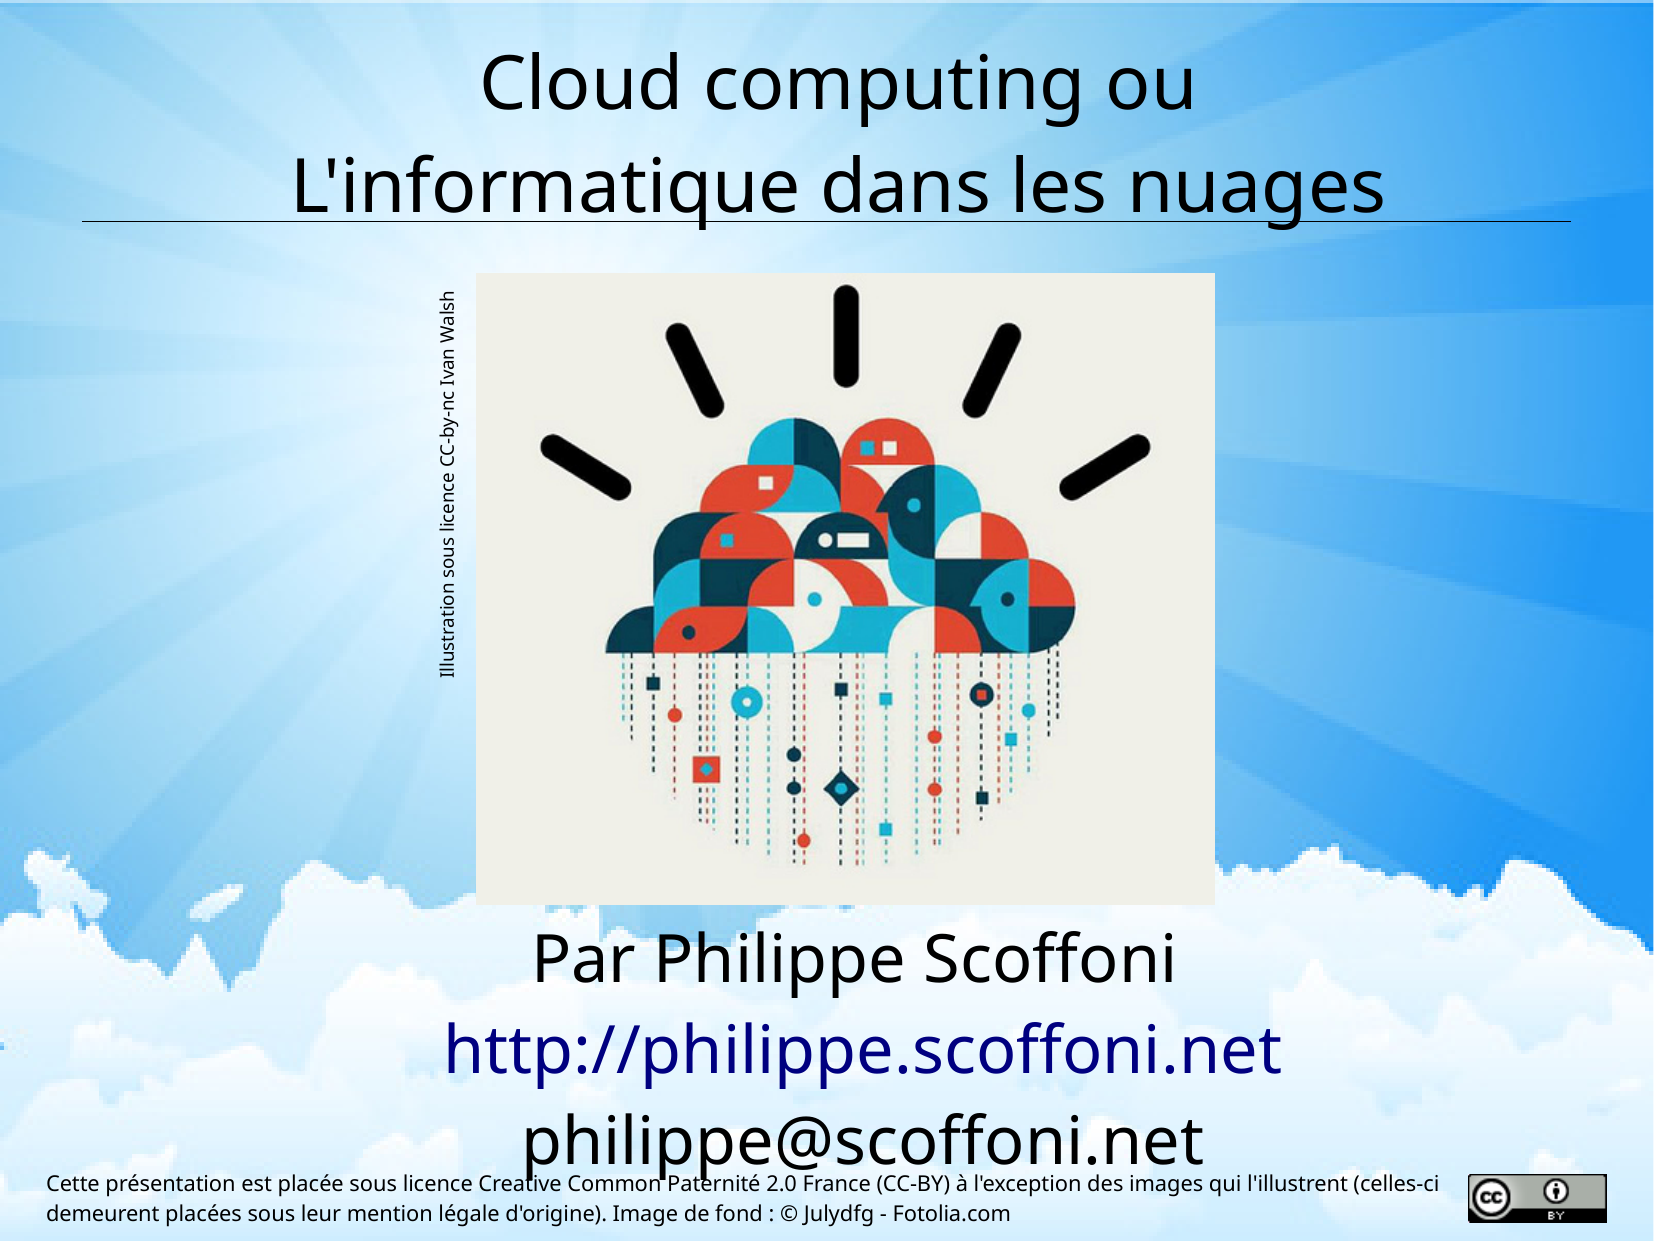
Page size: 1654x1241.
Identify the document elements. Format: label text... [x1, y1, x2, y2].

picture [0, 0, 1654, 1241]
text_box Par Philippe Scoffoni http://philippe.scoffoni.net philippe@scoffoni.net [428, 904, 1291, 1144]
text_box Cette présentation est placée sous licence Creative Common Paternité 2.0 France (CC-BY) à l'exception des images qui l'illustrent (celles-ci demeurent placées sous leur mention légale d'origine). Image de fond : © Julydfg - Fotolia.com [31, 1161, 1469, 1232]
subtitle Cloud computing ou L'informatique dans les nuages [76, 47, 1565, 217]
text_box Illustration sous licence CC-by-nc Ivan Walsh [426, 275, 463, 714]
